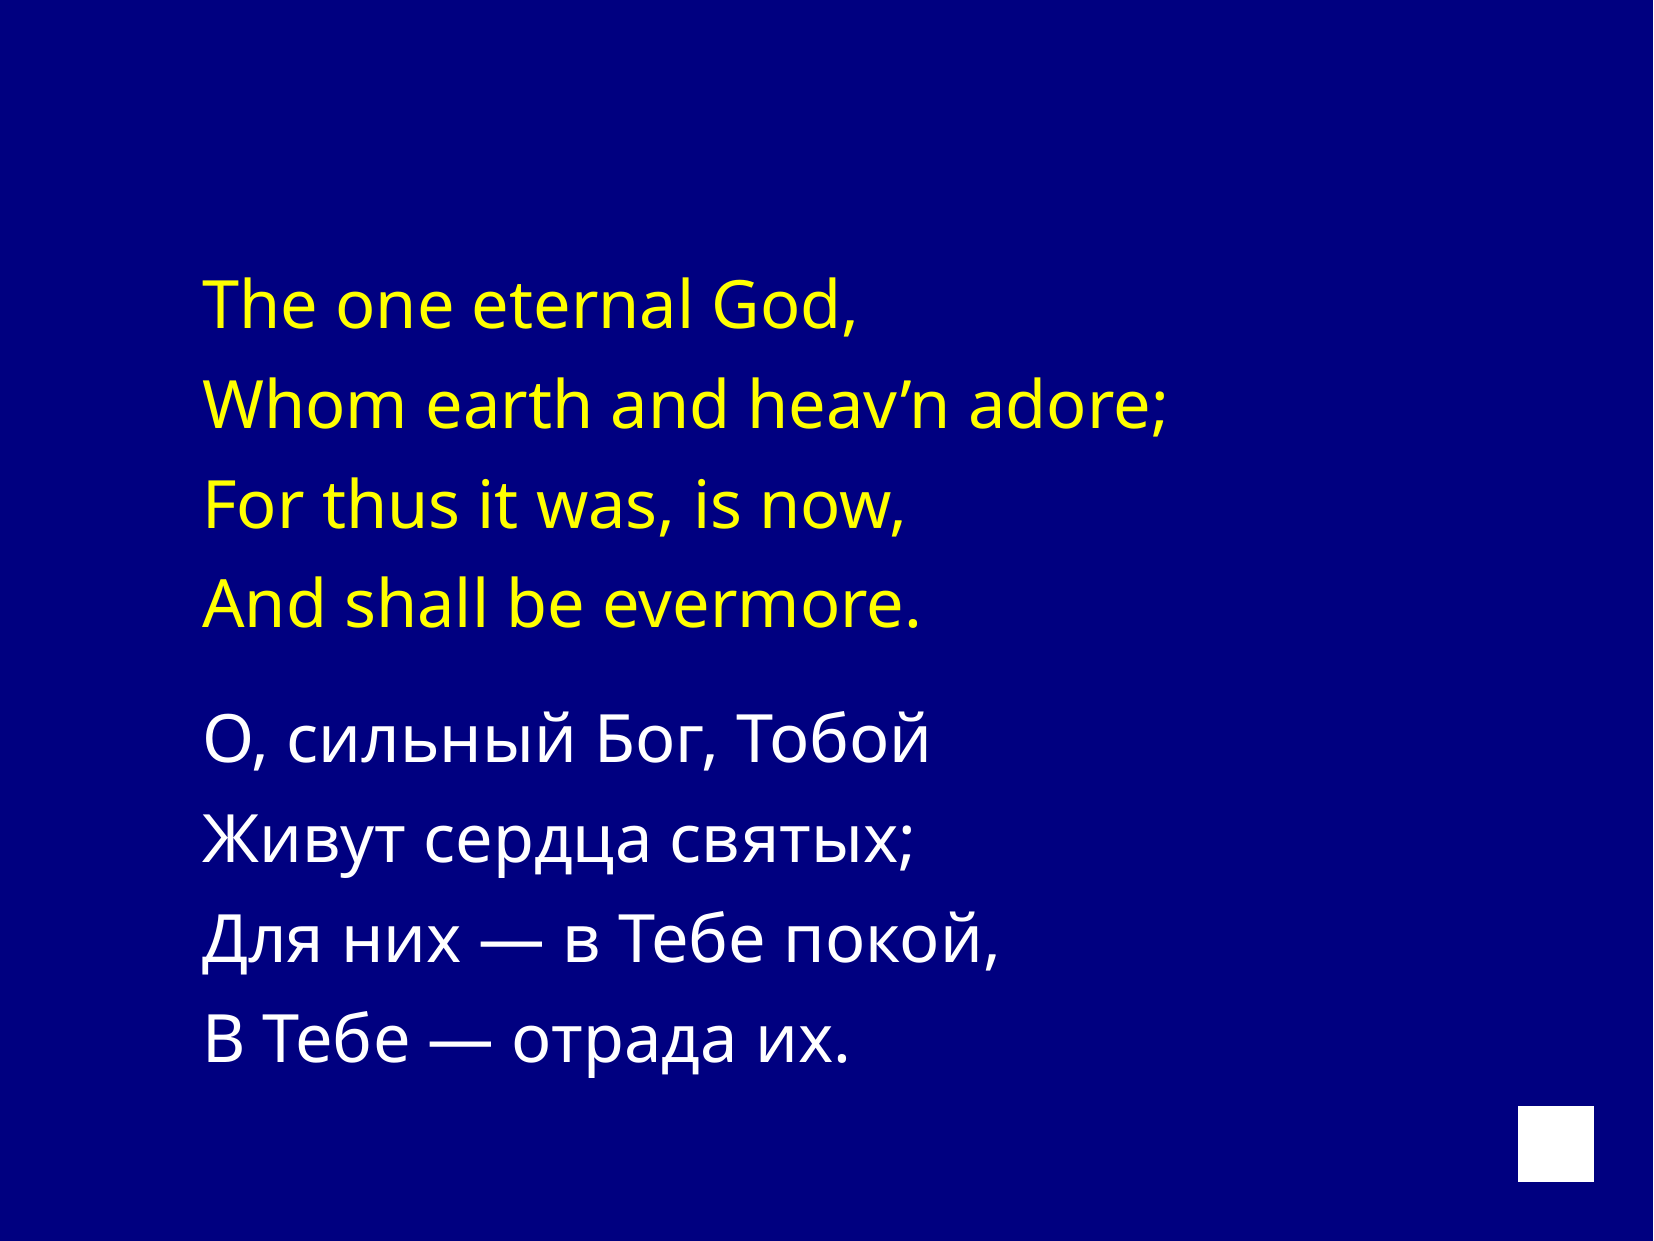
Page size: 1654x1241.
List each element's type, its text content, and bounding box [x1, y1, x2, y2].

text_box О, сильный Бог, Тобой Живут сердца святых; Для них — в Тебе покой, В Тебе — отрада их. [75, 675, 1576, 1163]
text_box The one eternal God, Whom earth and heav’n adore; For thus it was, is now, And shall be evermore. [75, 150, 1576, 638]
text_box [1518, 1106, 1594, 1182]
